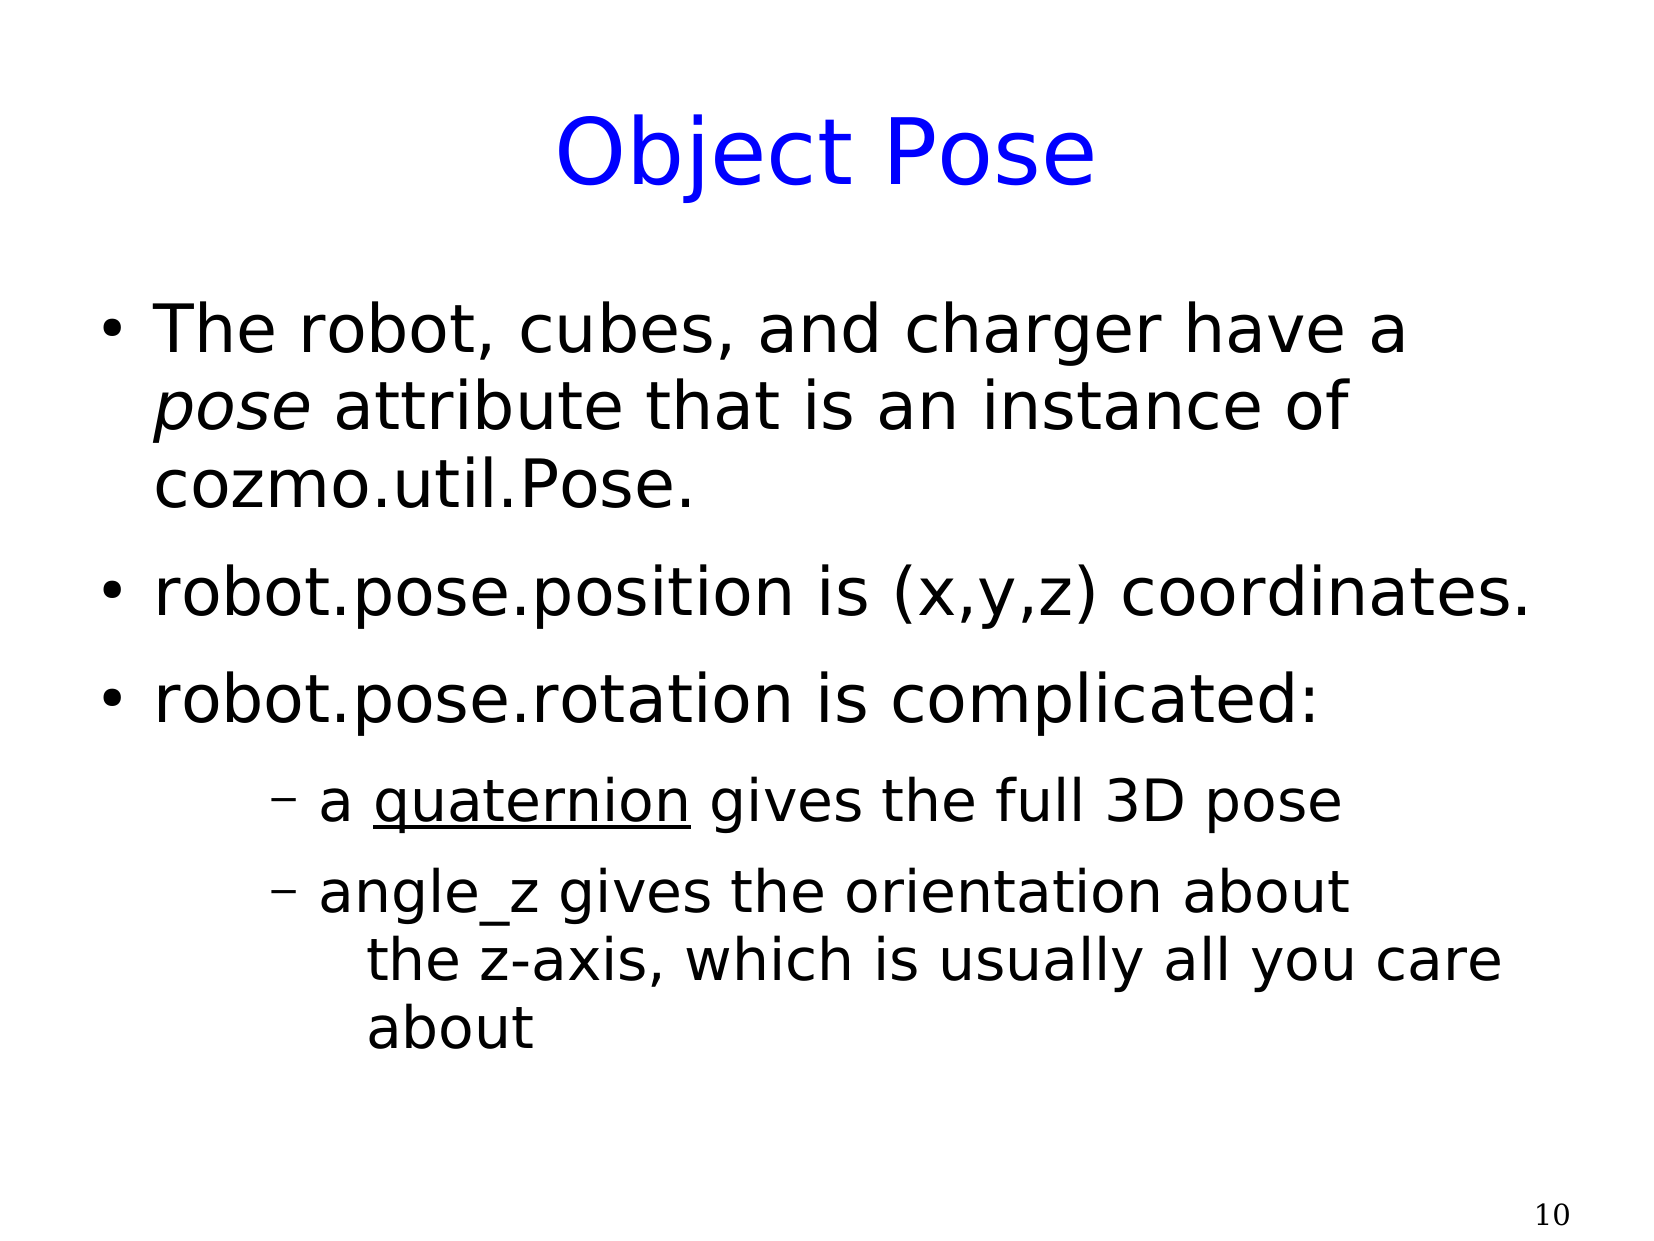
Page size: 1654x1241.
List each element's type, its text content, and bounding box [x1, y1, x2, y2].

title Object Pose [82, 49, 1571, 257]
list The robot, cubes, and charger have a pose attribute that is an instance of cozmo.util.Pose. robot.pose.position is (x,y,z) coordinates. robot.pose.rotation is complicated: a quaternion gives the full 3D pose angle_z gives the orientation about the z-axis, which is usually all you care about [82, 290, 1571, 1109]
